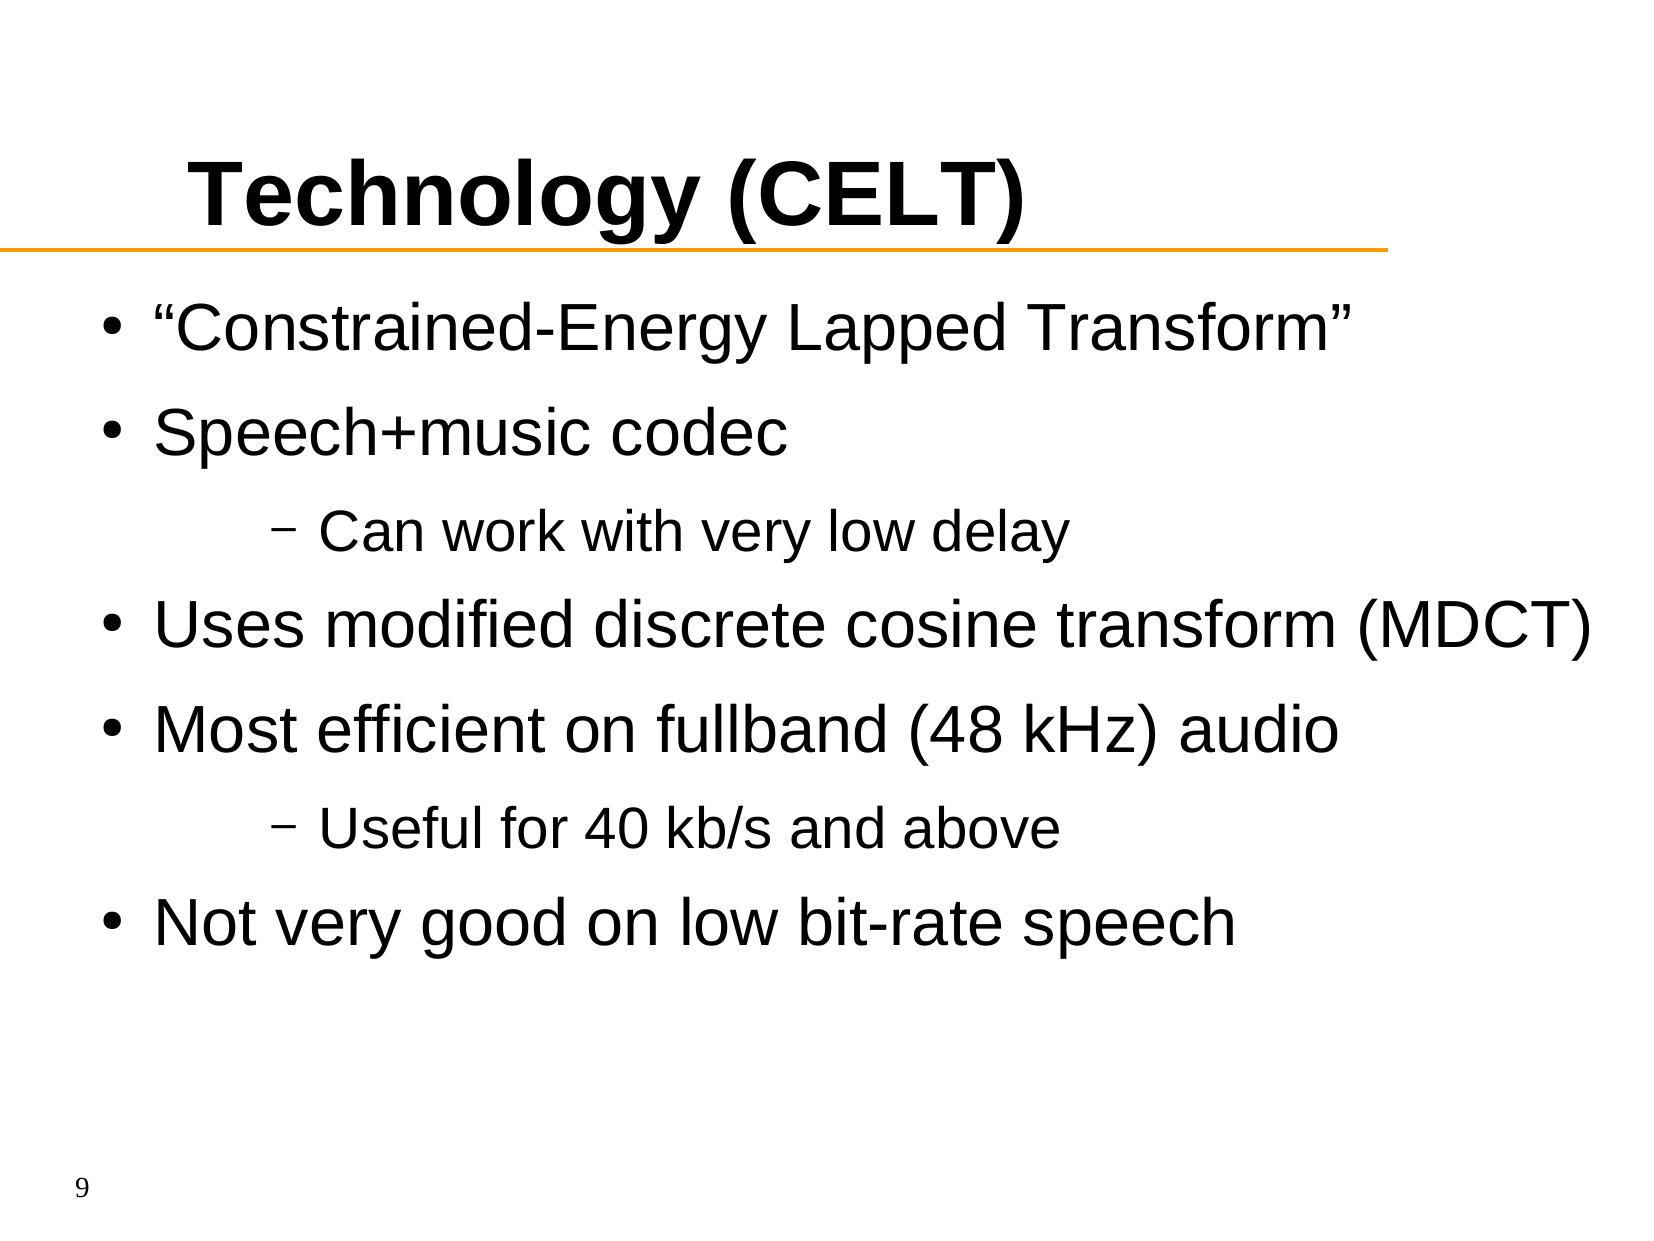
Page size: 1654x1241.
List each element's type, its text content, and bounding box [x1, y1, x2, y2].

title Technology (CELT) [187, 52, 1571, 245]
list “Constrained-Energy Lapped Transform” Speech+music codec Can work with very low delay Uses modified discrete cosine transform (MDCT) Most efficient on fullband (48 kHz) audio Useful for 40 kb/s and above Not very good on low bit-rate speech [82, 290, 1613, 1094]
